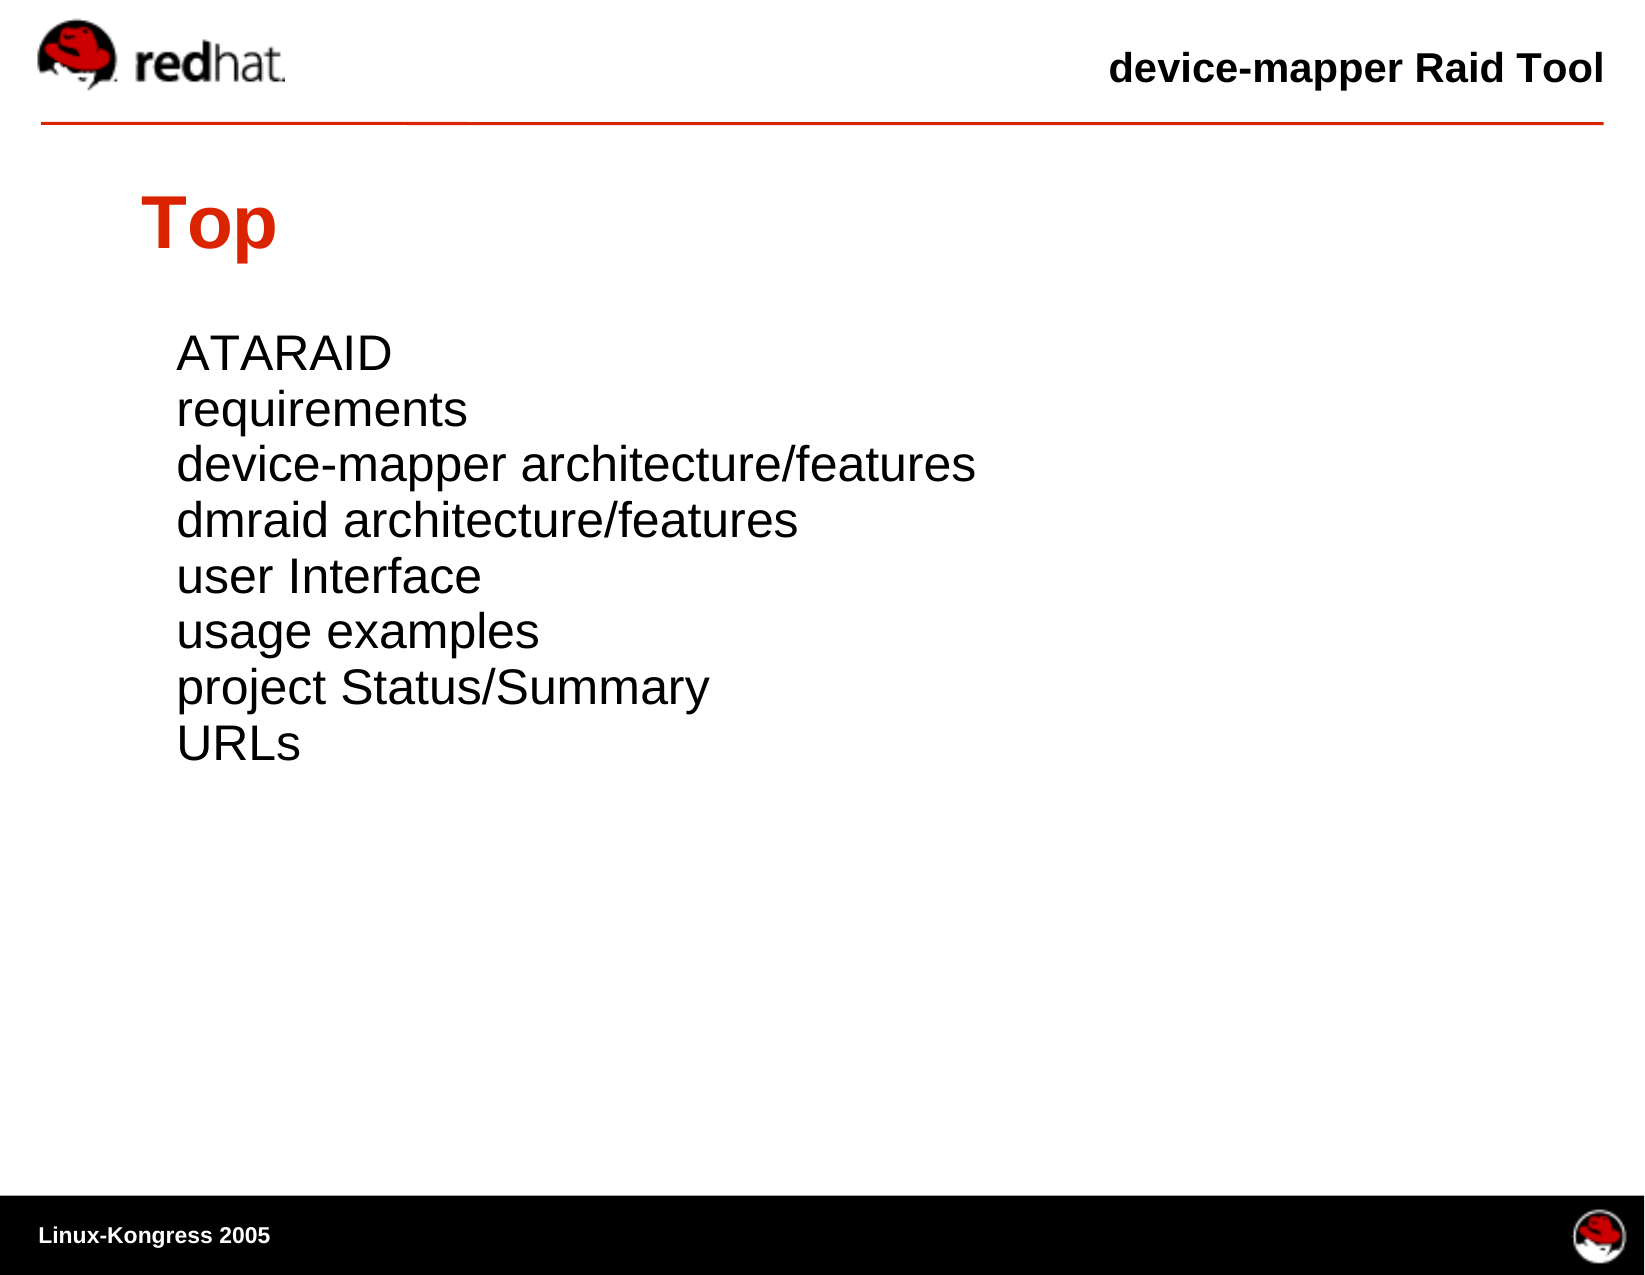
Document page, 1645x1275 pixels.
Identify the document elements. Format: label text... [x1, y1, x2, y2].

text_box ATARAID requirements device-mapper architecture/features dmraid architecture/features user Interface usage examples project Status/Summary URLs [162, 324, 733, 699]
picture [1568, 1206, 1631, 1270]
text_box [0, 1195, 1645, 1275]
text_box device-mapper Raid Tool [959, 44, 1605, 97]
picture [36, 17, 285, 102]
text_box Top [141, 180, 279, 274]
text_box Linux-Kongress 2005 [38, 1222, 381, 1252]
